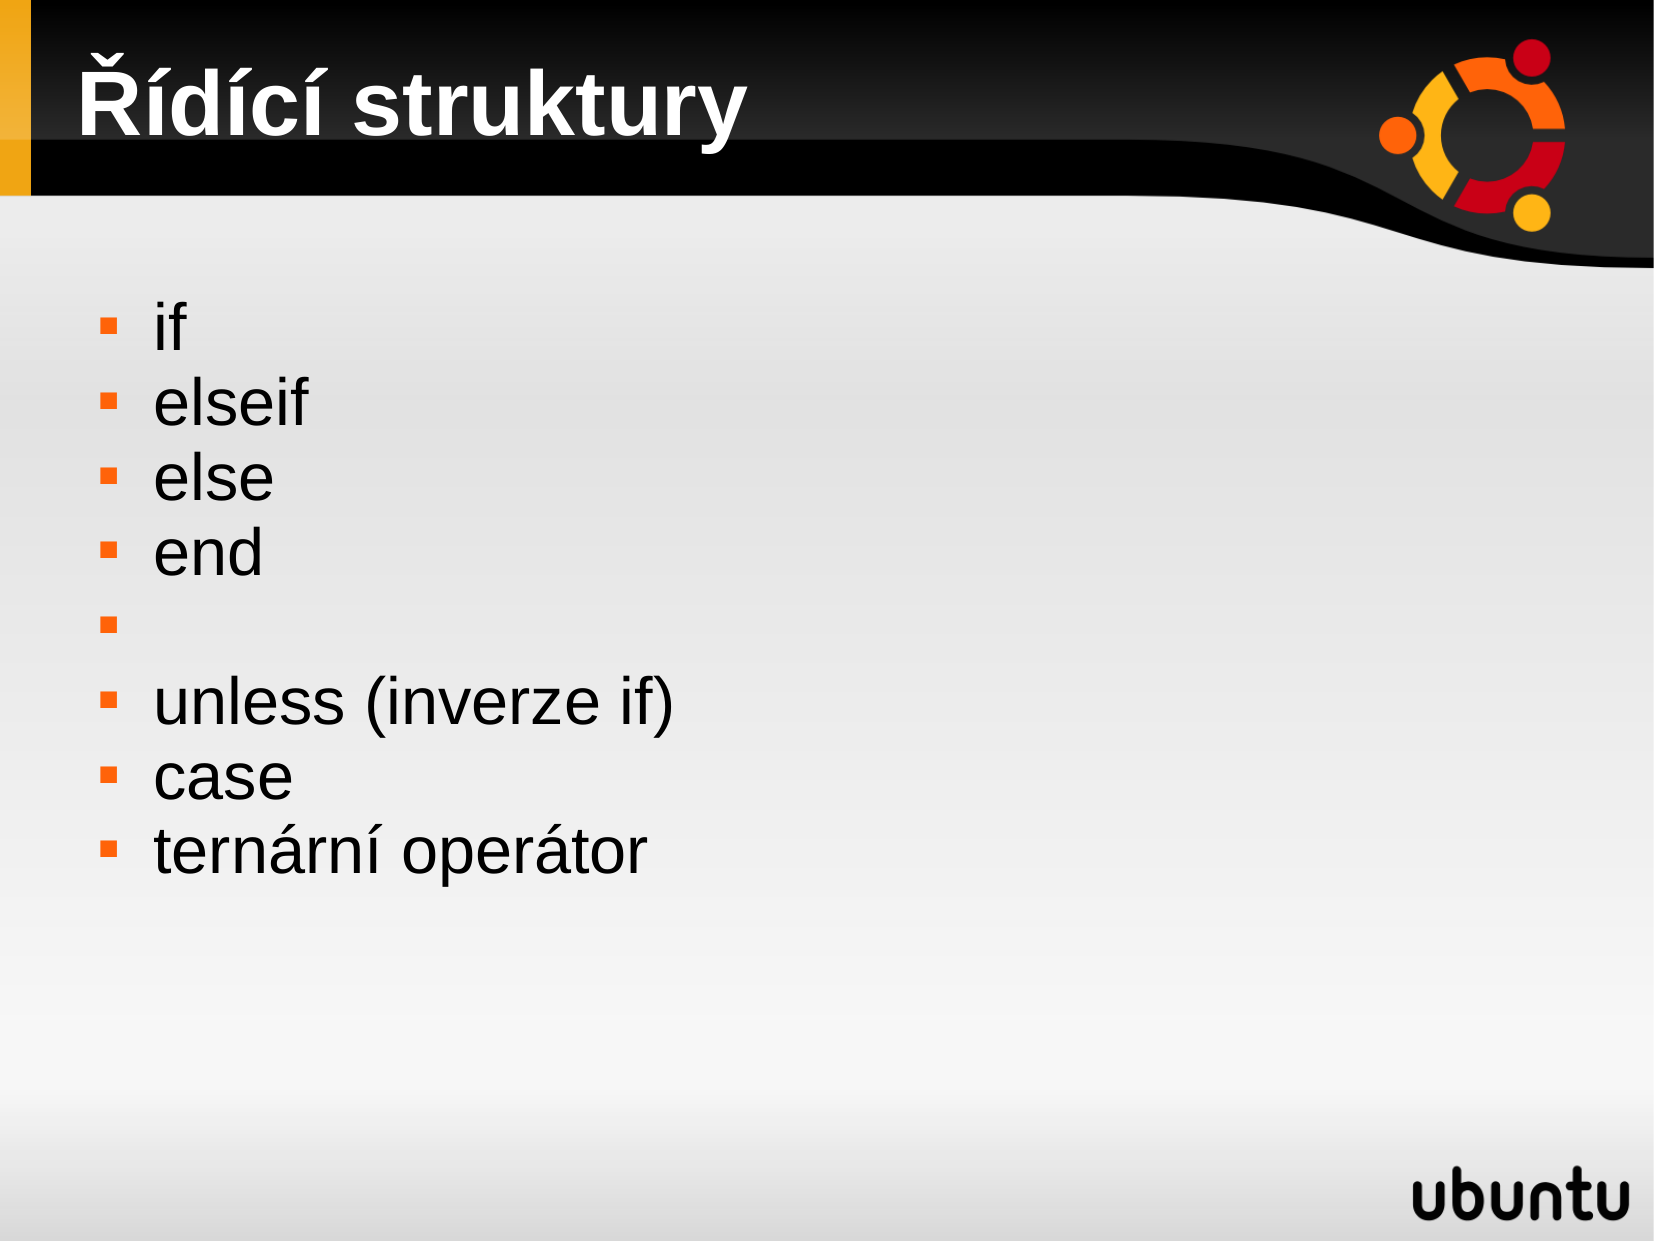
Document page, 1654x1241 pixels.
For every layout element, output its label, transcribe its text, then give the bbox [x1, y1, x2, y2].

title Řídící struktury [76, 0, 1565, 208]
list if elseif else end unless (inverze if) case ternární operátor [82, 290, 1571, 1109]
picture [0, 0, 1654, 1241]
